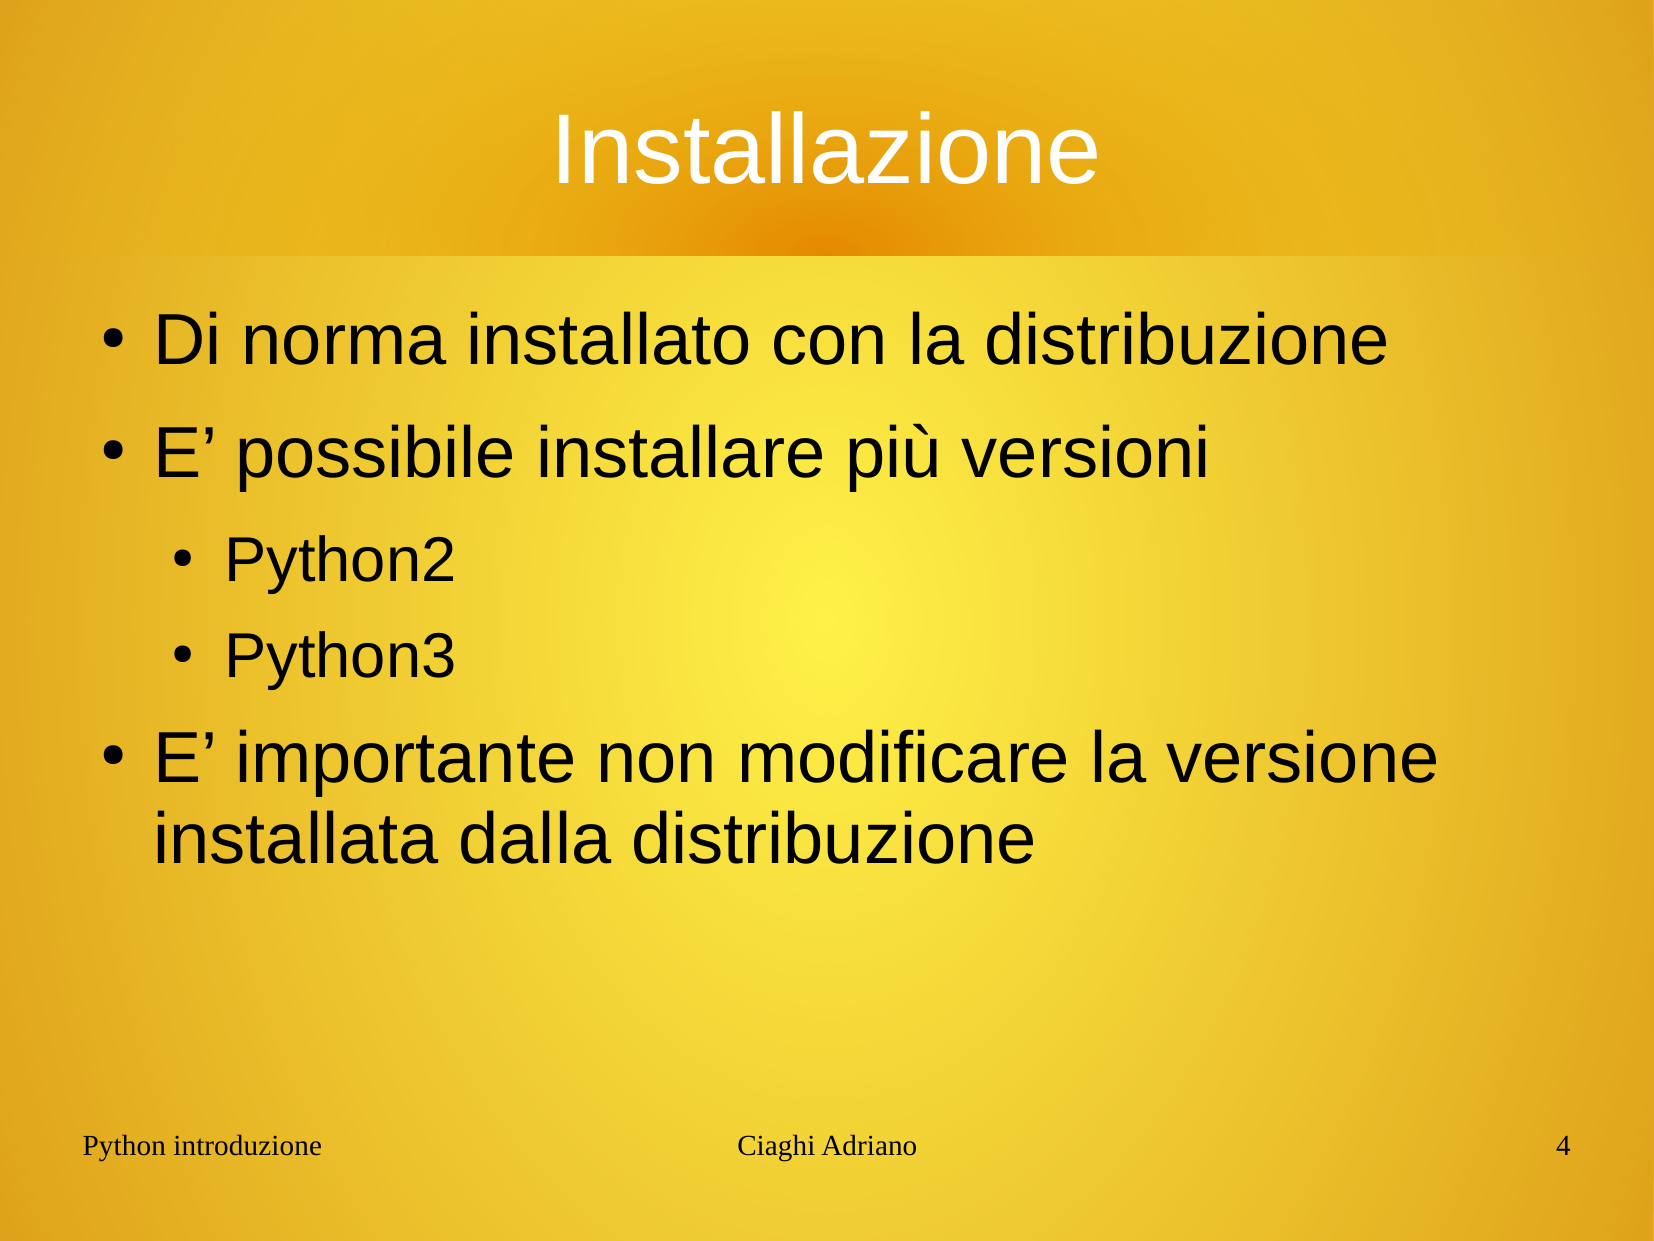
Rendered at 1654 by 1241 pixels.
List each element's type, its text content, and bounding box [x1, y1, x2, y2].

list Di norma installato con la distribuzione E’ possibile installare più versioni Python2 Python3 E’ importante non modificare la versione installata dalla distribuzione [82, 299, 1571, 1019]
title Installazione [82, 47, 1571, 252]
